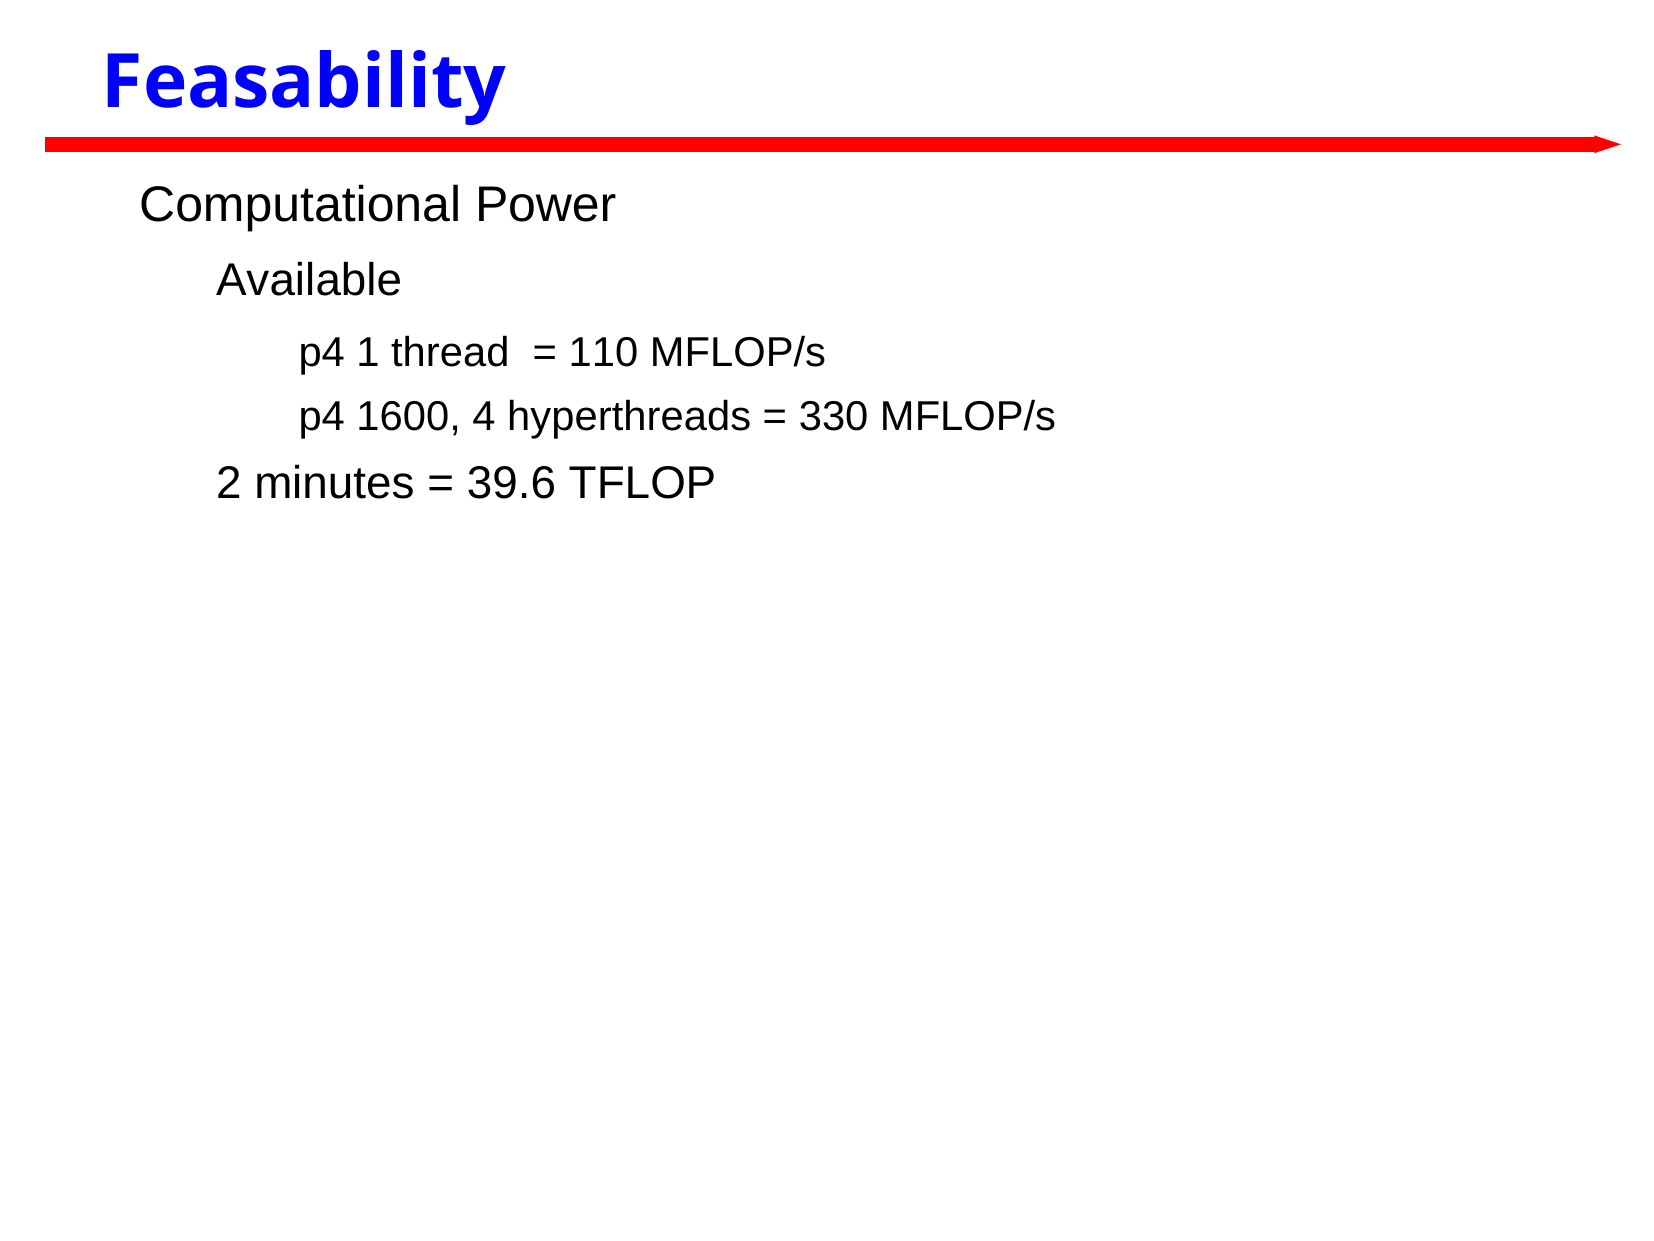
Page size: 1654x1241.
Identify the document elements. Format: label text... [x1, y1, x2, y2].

title Feasability [101, 27, 1514, 130]
list Computational Power Available p4 1 thread = 110 MFLOP/s p4 1600, 4 hyperthreads = 330 MFLOP/s 2 minutes = 39.6 TFLOP [121, 175, 1534, 1127]
